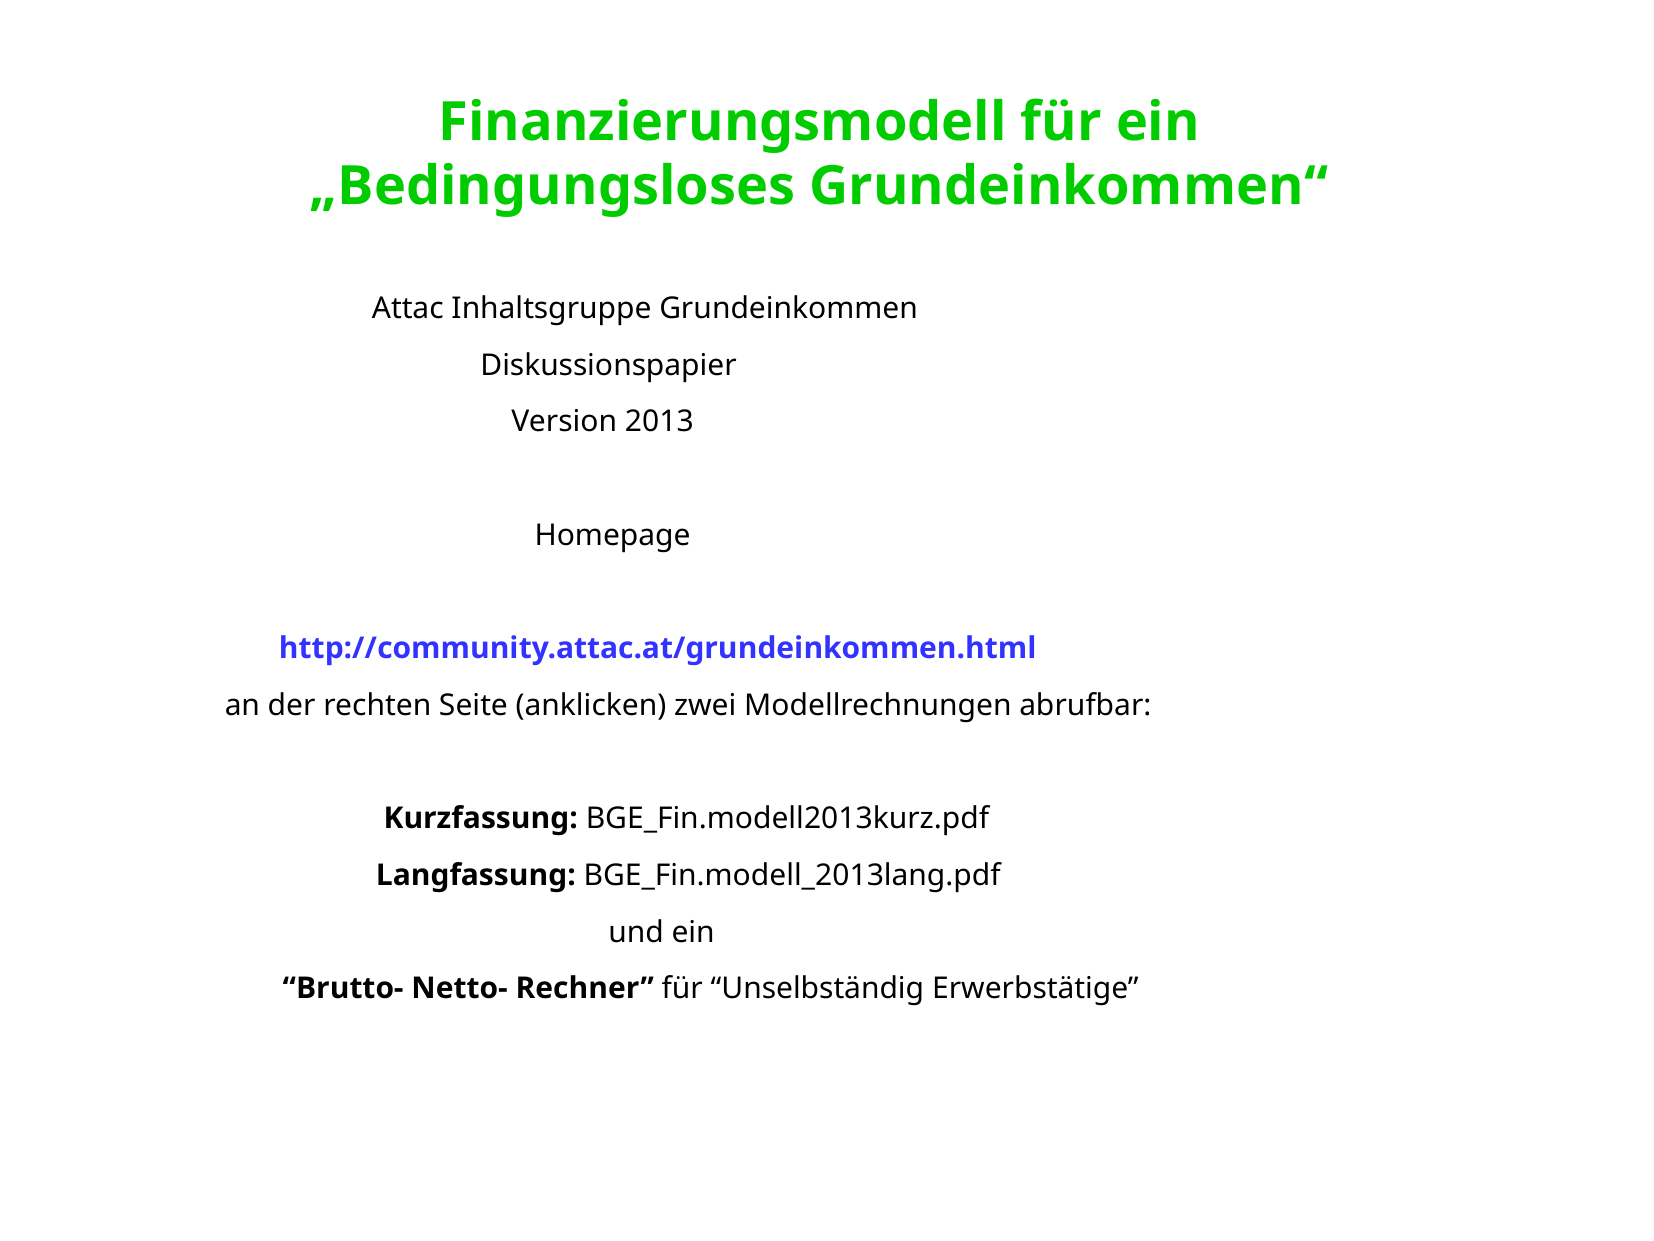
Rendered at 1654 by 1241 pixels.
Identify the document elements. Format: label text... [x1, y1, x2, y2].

list Attac Inhaltsgruppe Grundeinkommen Diskussionspapier Version 2013 Homepage http://community.attac.at/grundeinkommen.html an der rechten Seite (anklicken) zwei Modellrechnungen abrufbar: Kurzfassung: BGE_Fin.modell2013kurz.pdf Langfassung: BGE_Fin.modell_2013lang.pdf und ein “Brutto- Netto- Rechner” für “Unselbständig Erwerbstätige” [82, 290, 1571, 1010]
title Finanzierungsmodell für ein „Bedingungsloses Grundeinkommen“ [82, 49, 1571, 257]
